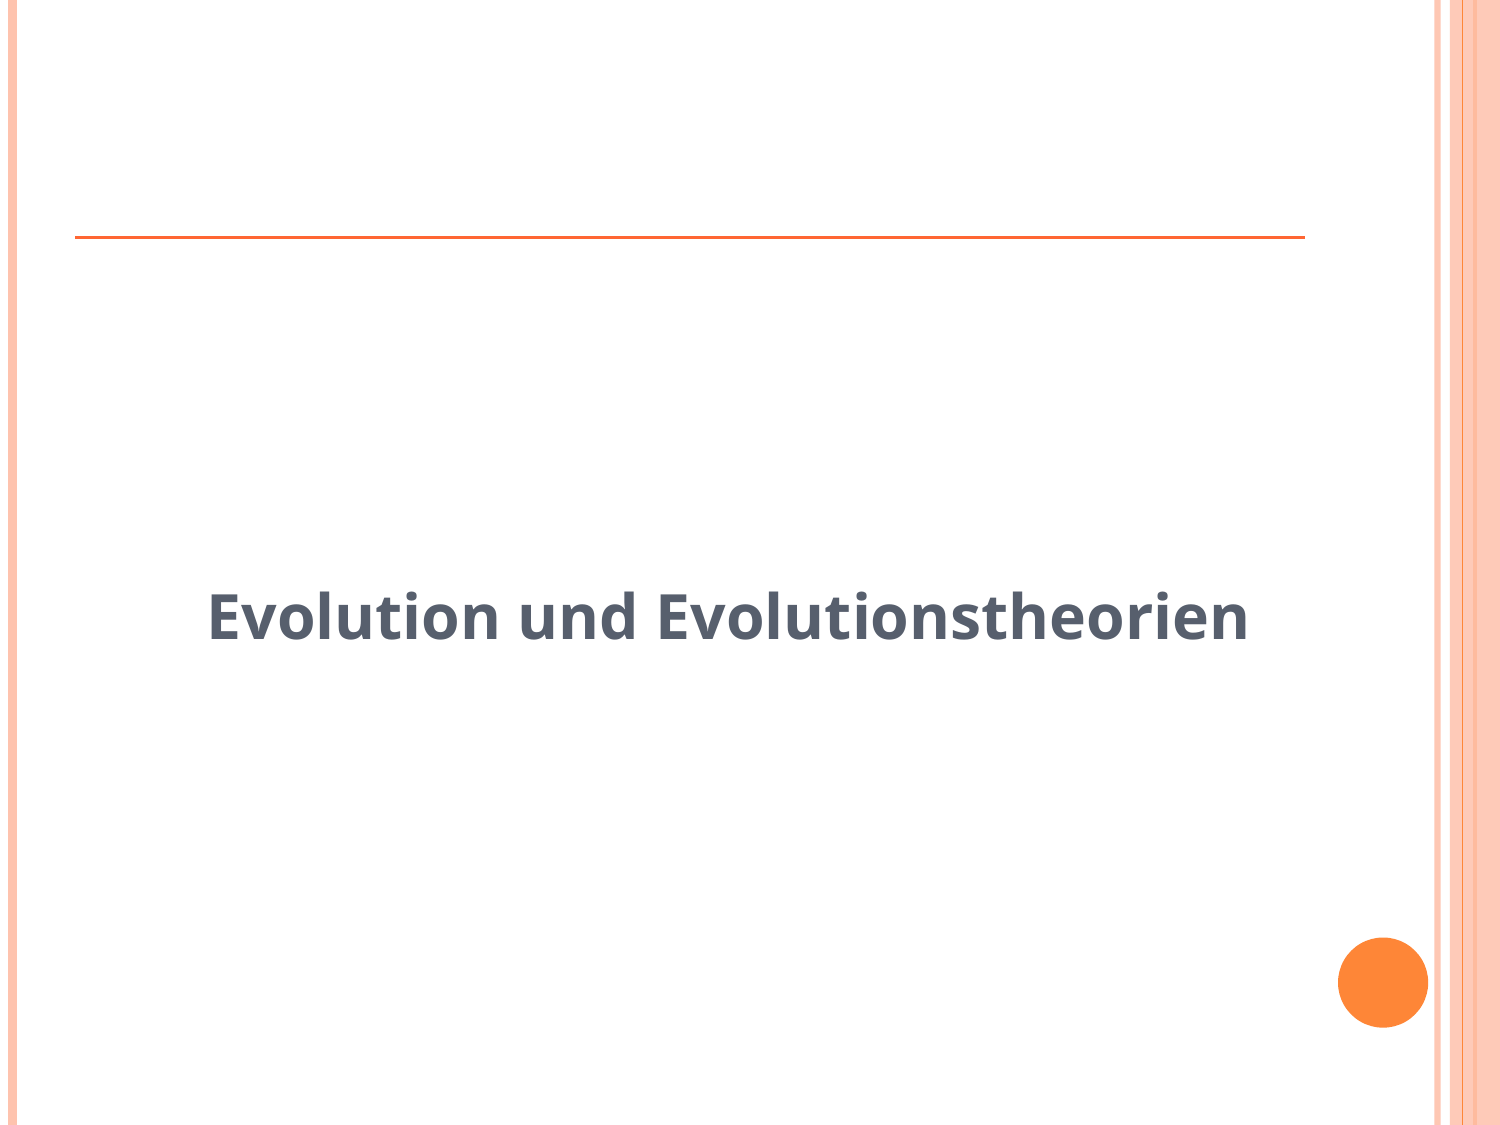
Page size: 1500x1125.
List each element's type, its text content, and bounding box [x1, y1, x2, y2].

title Evolution und Evolutionstheorien [52, 529, 1407, 703]
